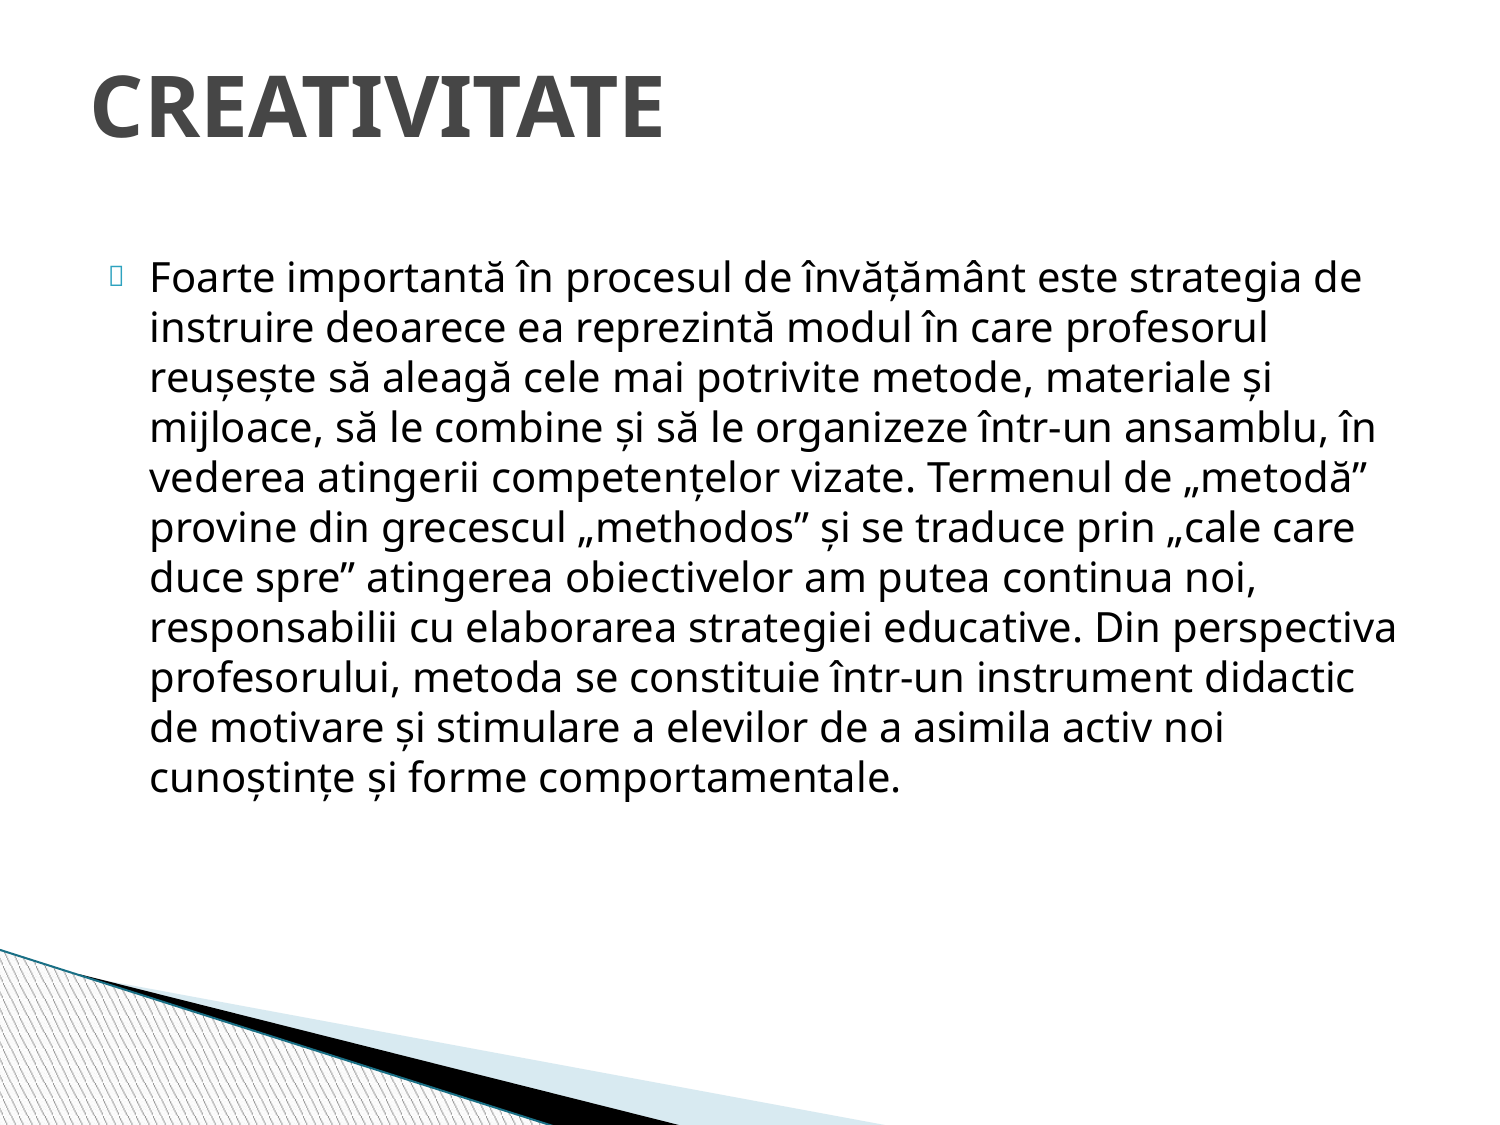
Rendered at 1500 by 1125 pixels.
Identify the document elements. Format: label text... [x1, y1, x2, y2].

title CREATIVITATE [75, 45, 1425, 233]
picture [0, 952, 543, 1125]
list Foarte importantă în procesul de învățământ este strategia de instruire deoarece ea reprezintă modul în care profesorul reușește să aleagă cele mai potrivite metode, materiale și mijloace, să le combine și să le organizeze într-un ansamblu, în vederea atingerii competențelor vizate. Termenul de „metodă” provine din grecescul „methodos” și se traduce prin „cale care duce spre” atingerea obiectivelor am putea continua noi, responsabilii cu elaborarea strategiei educative. Din perspectiva profesorului, metoda se constituie într-un instrument didactic de motivare și stimulare a elevilor de a asimila activ noi cunoștințe și forme comportamentale. [75, 243, 1425, 986]
